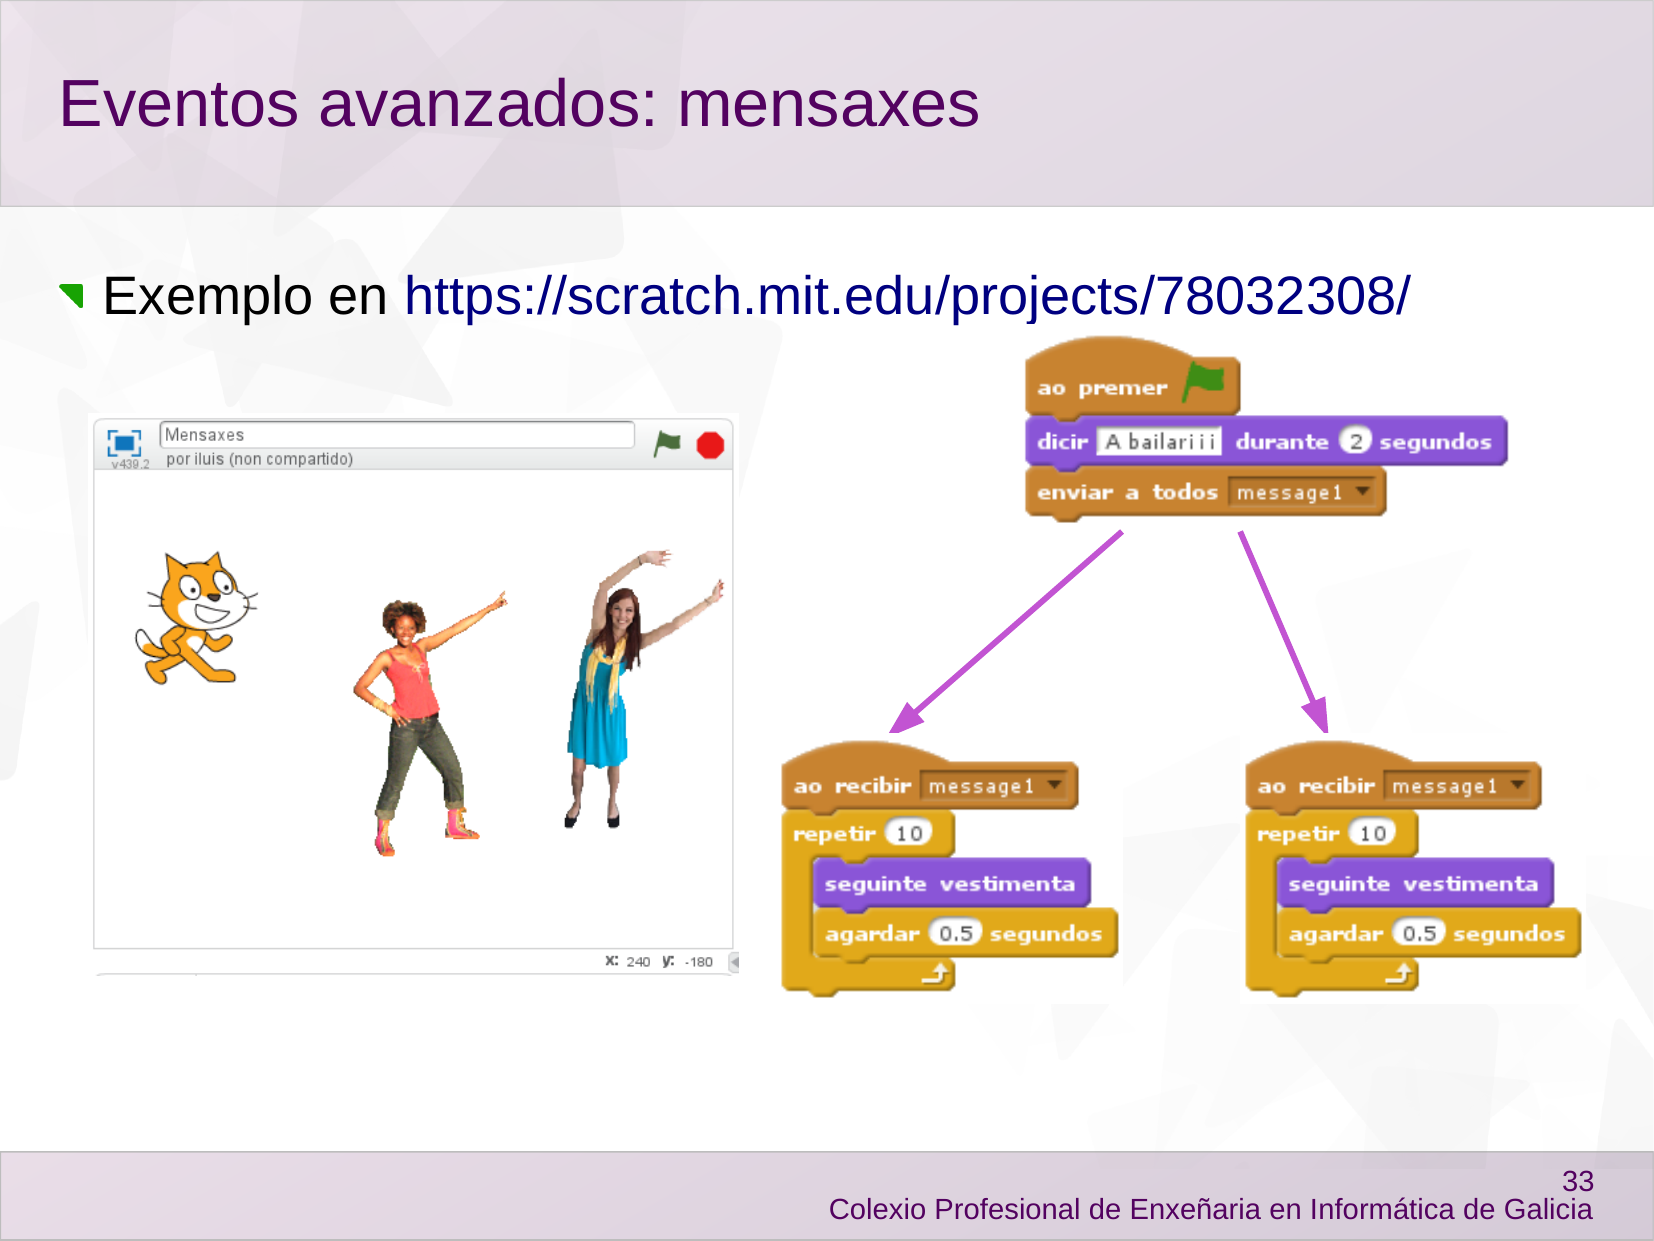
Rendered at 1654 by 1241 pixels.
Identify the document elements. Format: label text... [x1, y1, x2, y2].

picture [1003, 324, 1523, 548]
picture [776, 548, 1654, 1169]
title Eventos avanzados: mensaxes [59, 29, 1595, 178]
picture [88, 413, 739, 976]
list Exemplo en https://scratch.mit.edu/projects/78032308/ [901, 548, 1323, 986]
picture [0, 0, 783, 931]
list Exemplo en https://scratch.mit.edu/projects/78032308/ [59, 265, 1595, 986]
